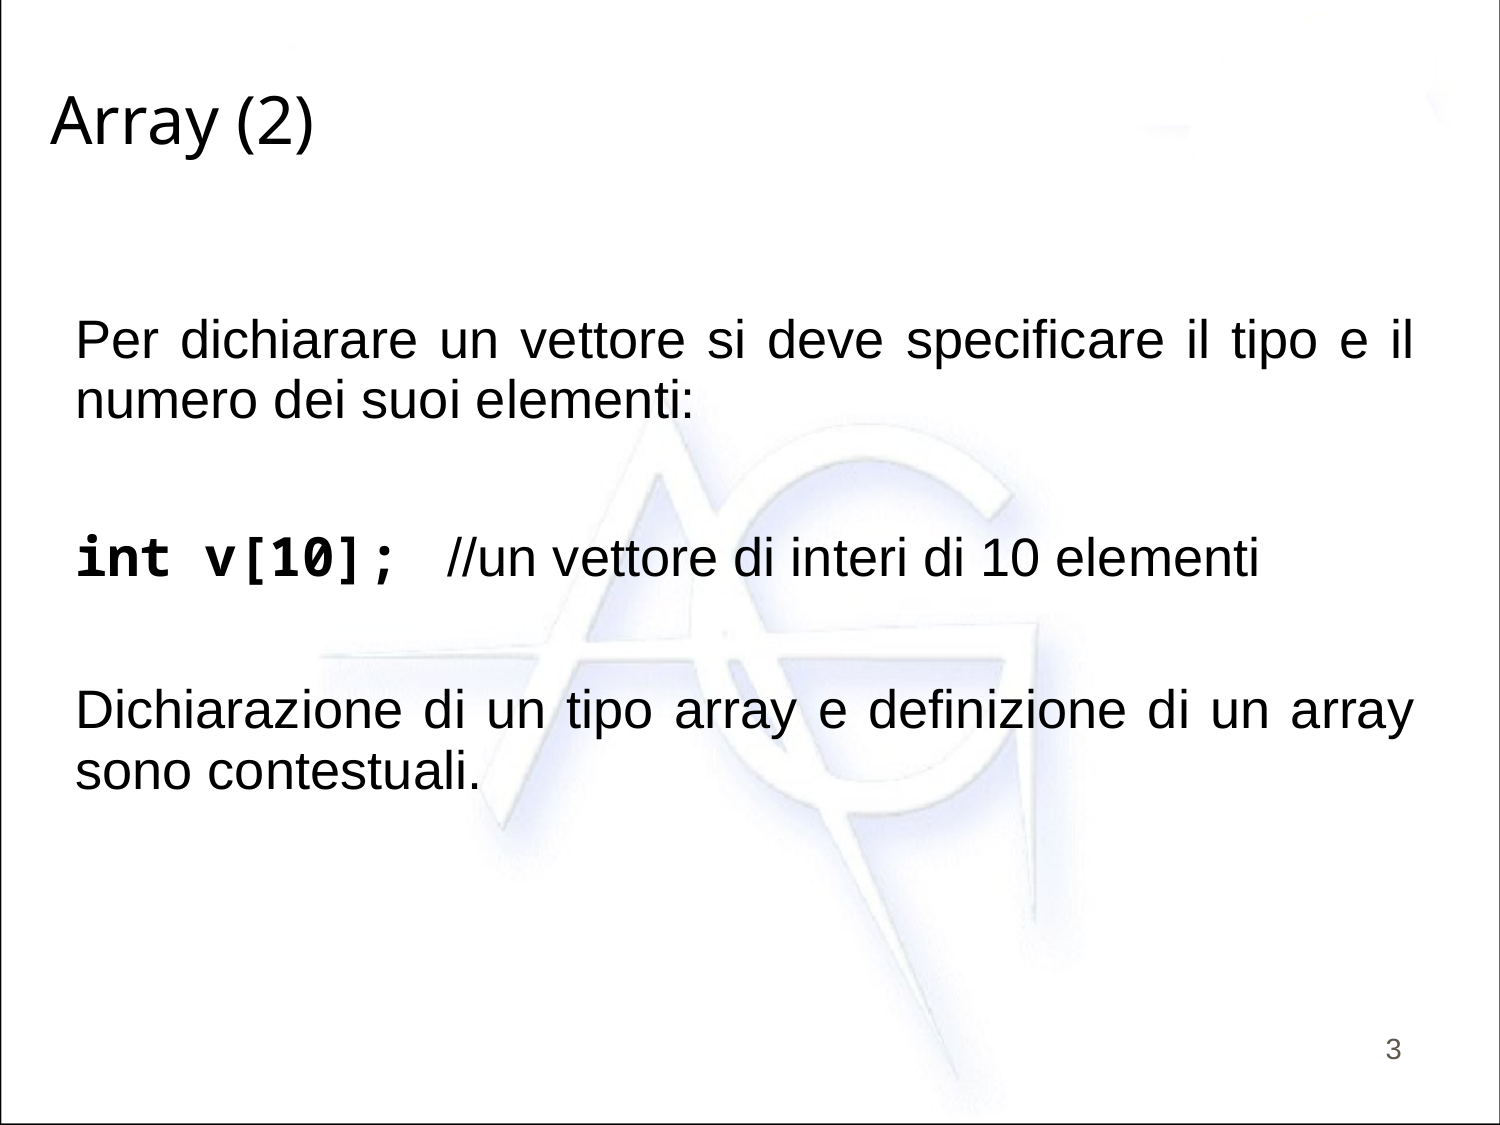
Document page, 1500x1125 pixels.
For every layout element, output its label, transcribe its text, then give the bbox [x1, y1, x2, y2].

title Array (2) [49, 7, 1438, 231]
list Per dichiarare un vettore si deve specificare il tipo e il numero dei suoi elementi: int v[10]; //un vettore di interi di 10 elementi Dichiarazione di un tipo array e definizione di un array sono contestuali. [74, 309, 1417, 1038]
picture [0, 0, 1500, 1125]
